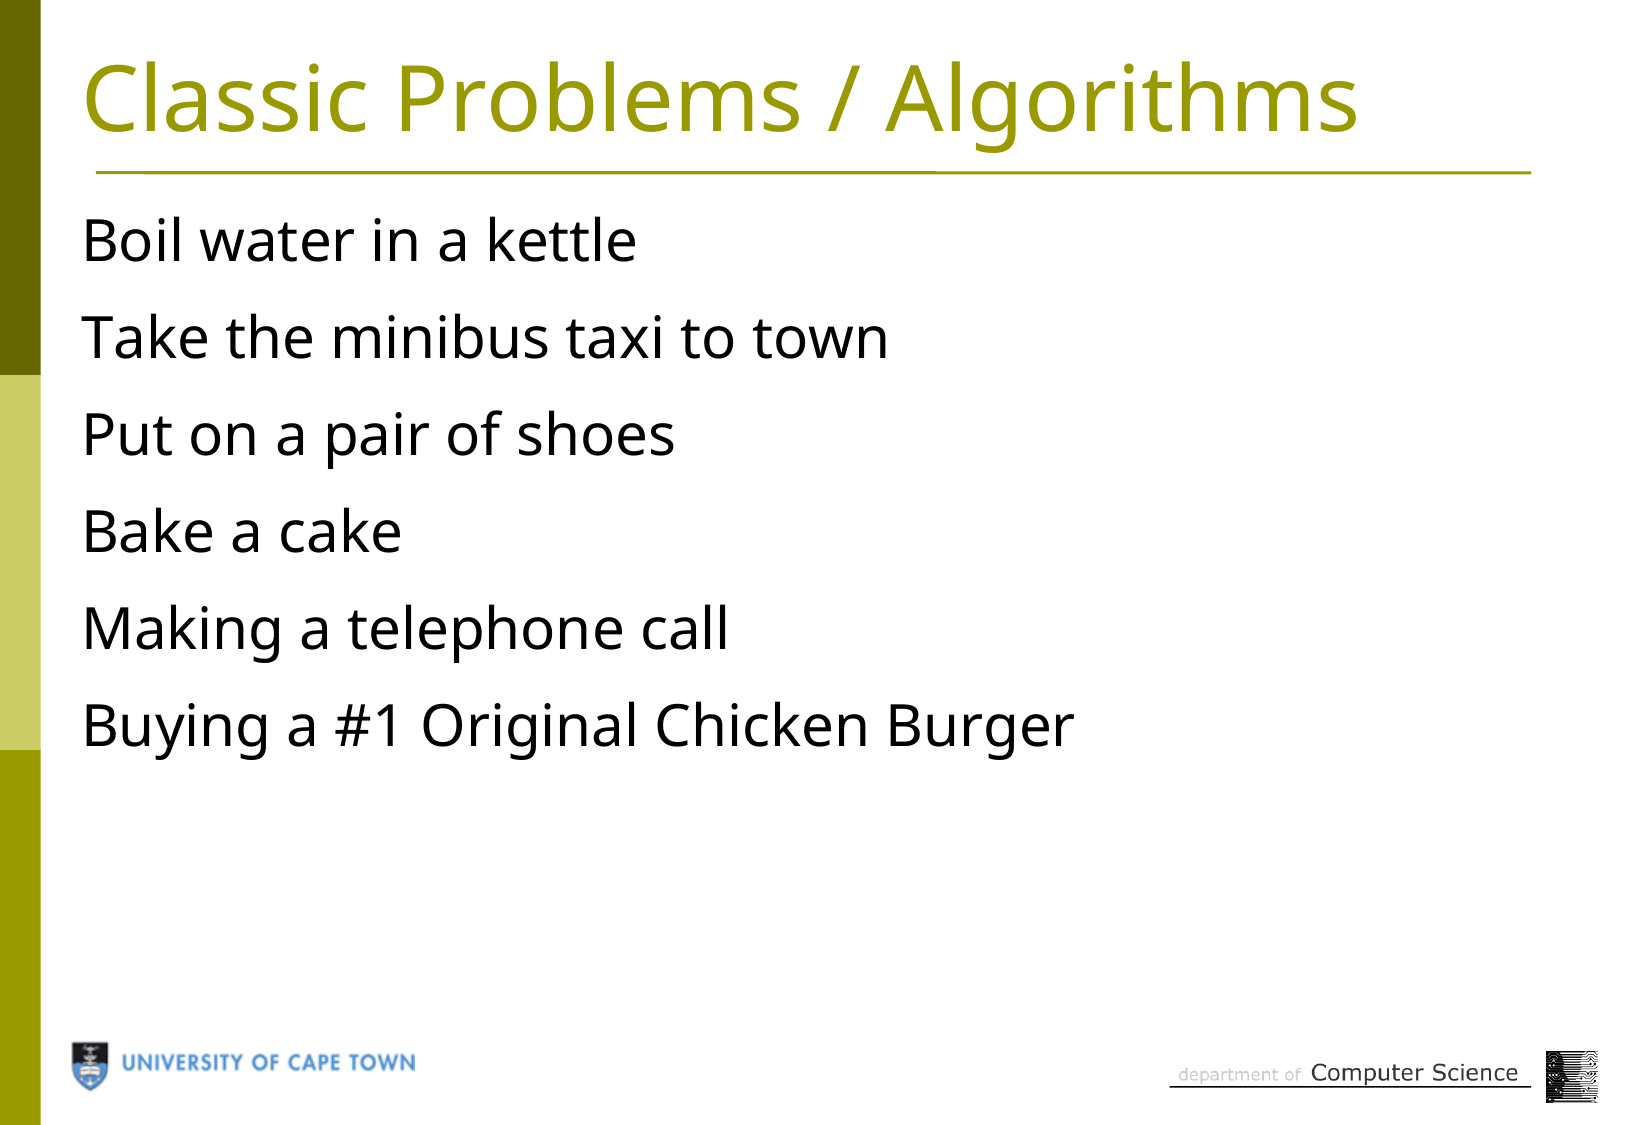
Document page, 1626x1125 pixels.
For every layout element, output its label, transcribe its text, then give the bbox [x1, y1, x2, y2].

title Classic Problems / Algorithms [81, 36, 1543, 165]
list Boil water in a kettle Take the minibus taxi to town Put on a pair of shoes Bake a cake Making a telephone call Buying a #1 Original Chicken Burger [81, 196, 1543, 991]
picture [61, 1024, 415, 1103]
picture [1169, 1043, 1532, 1091]
picture [1546, 1051, 1598, 1103]
